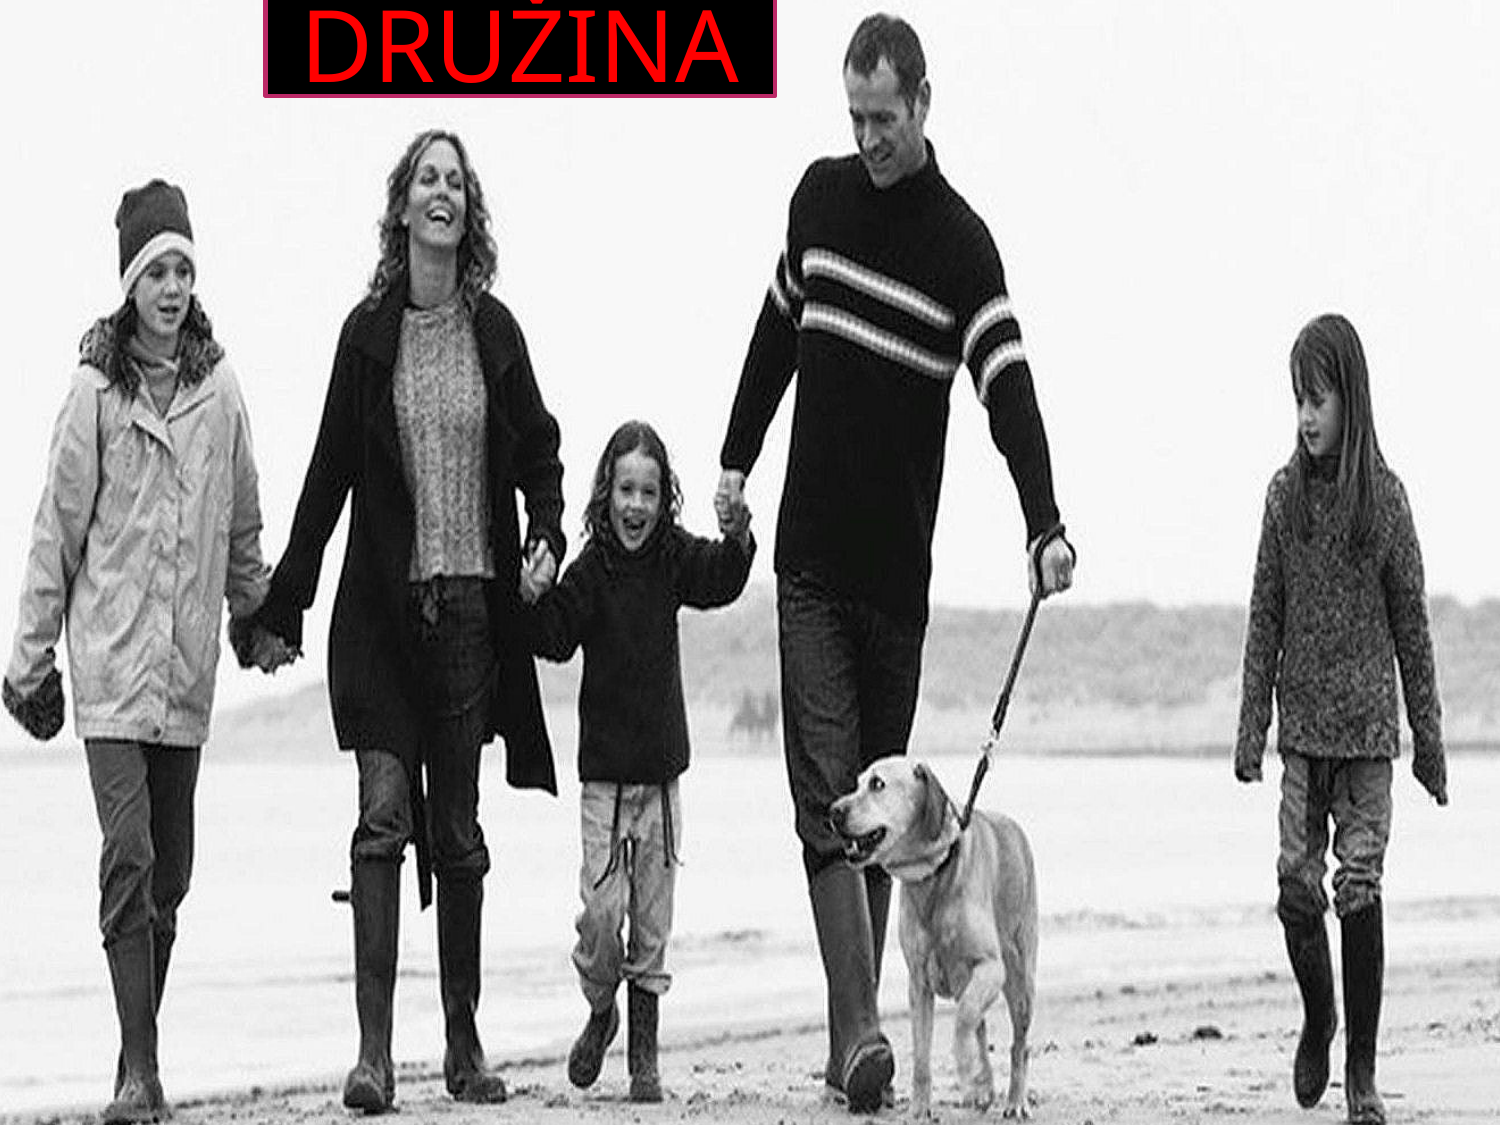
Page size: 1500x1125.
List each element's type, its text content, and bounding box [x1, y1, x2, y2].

picture [0, 0, 1500, 1125]
text_box DRUŽINA [265, 0, 776, 96]
